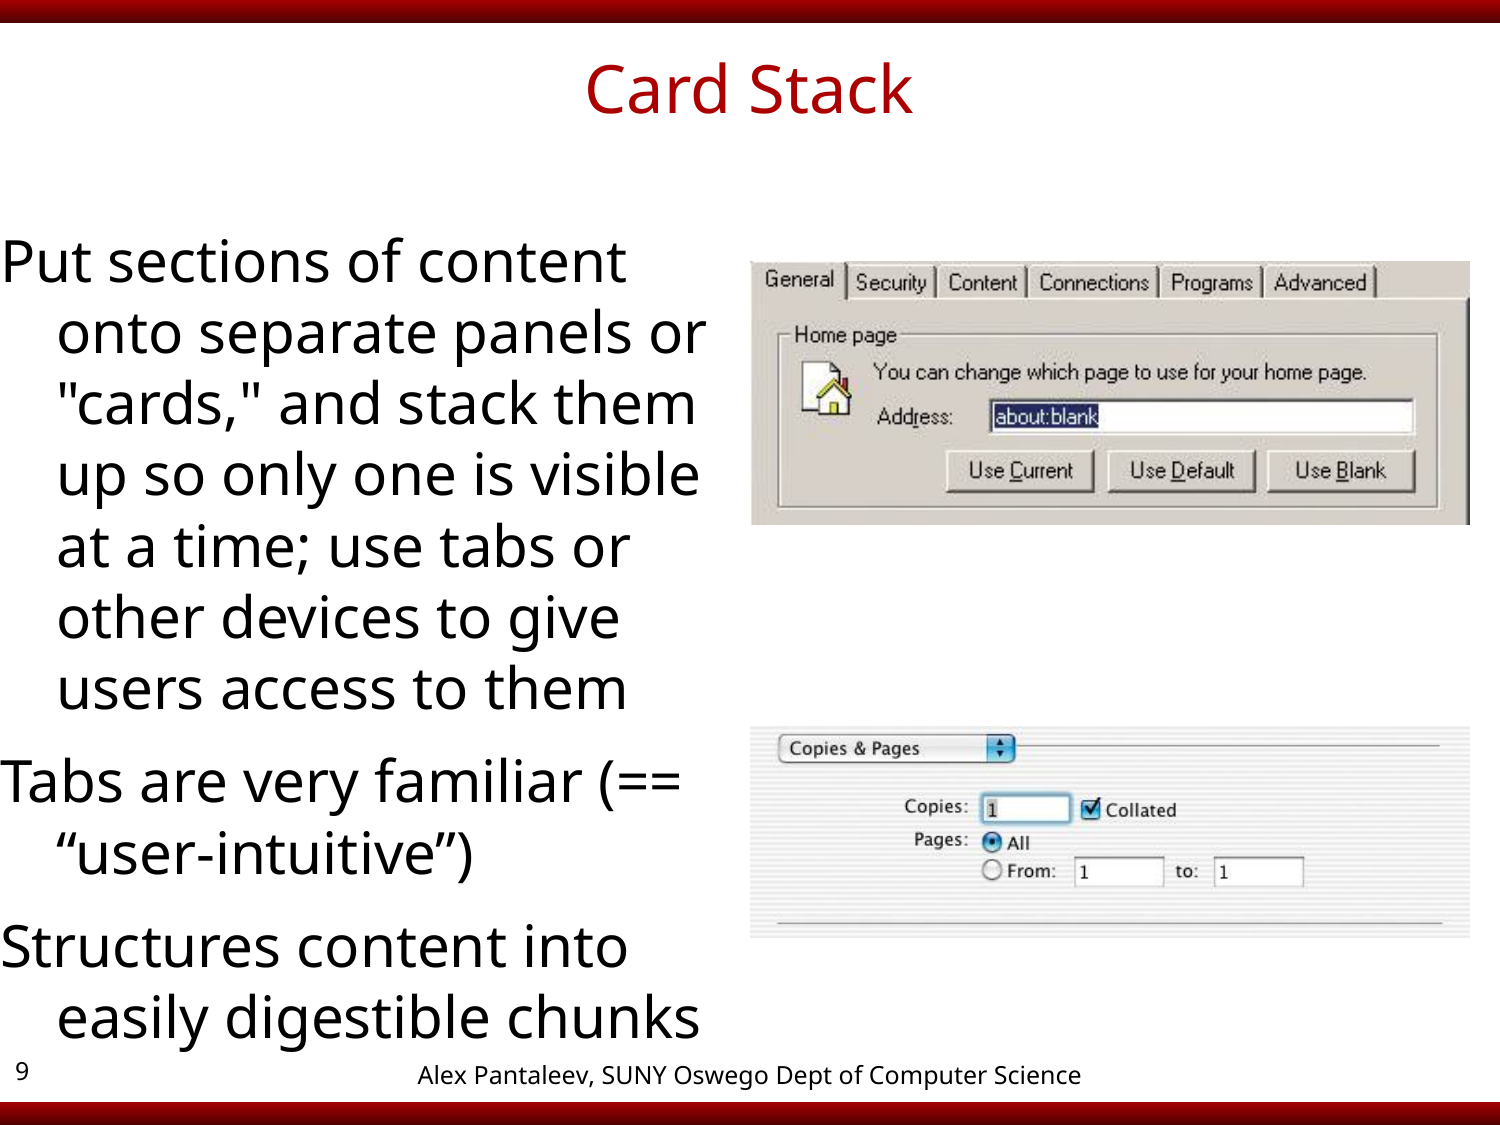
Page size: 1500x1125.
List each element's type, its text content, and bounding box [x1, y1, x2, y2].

title Card Stack [0, 24, 1500, 150]
picture [750, 726, 1470, 938]
picture [750, 261, 1470, 526]
list Put sections of content onto separate panels or "cards," and stack them up so only one is visible at a time; use tabs or other devices to give users access to them Tabs are very familiar (== “user-intuitive”) Structures content into easily digestible chunks [0, 224, 720, 1063]
